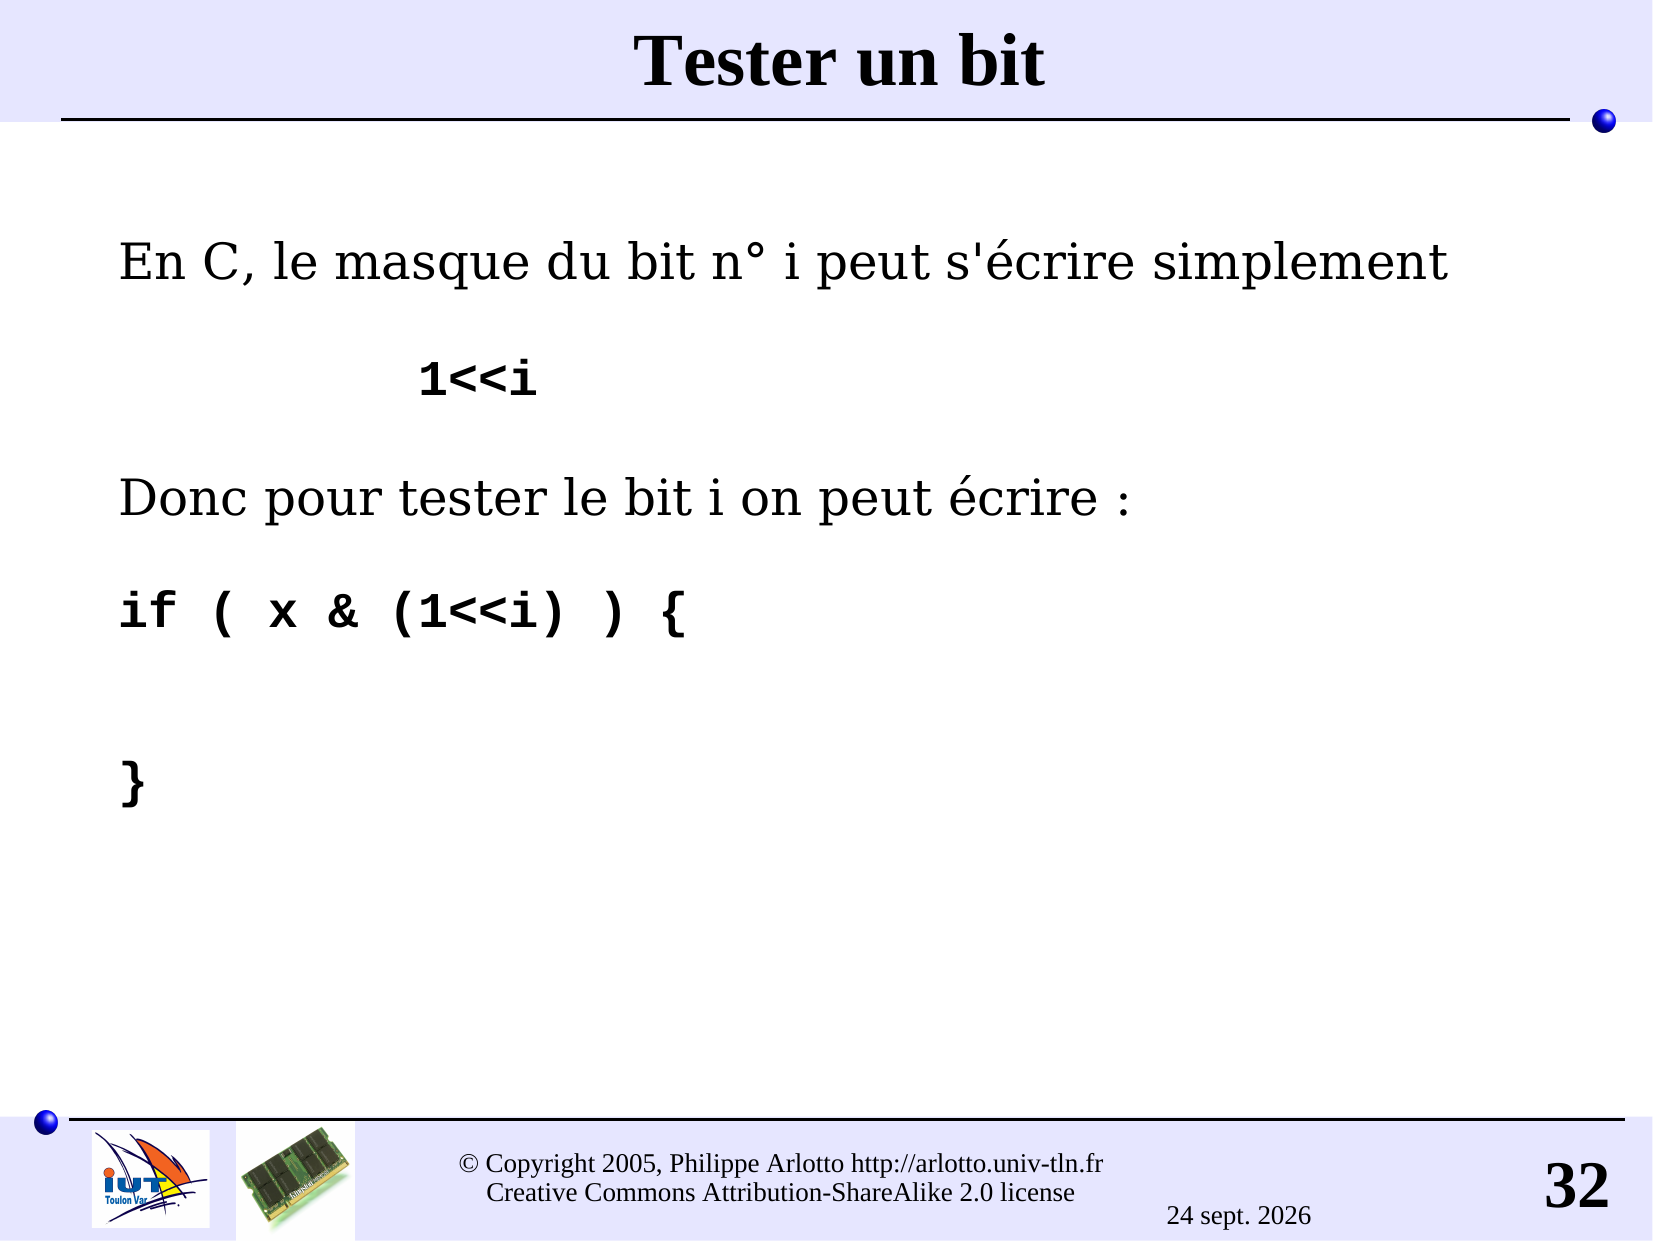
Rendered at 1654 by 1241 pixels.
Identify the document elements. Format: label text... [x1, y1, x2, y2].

title Tester un bit [95, 11, 1585, 110]
picture [236, 1121, 355, 1241]
text_box En C, le masque du bit n° i peut s'écrire simplement 1<<i Donc pour tester le bit i on peut écrire : if ( x & (1<<i) ) { } [118, 232, 1450, 813]
